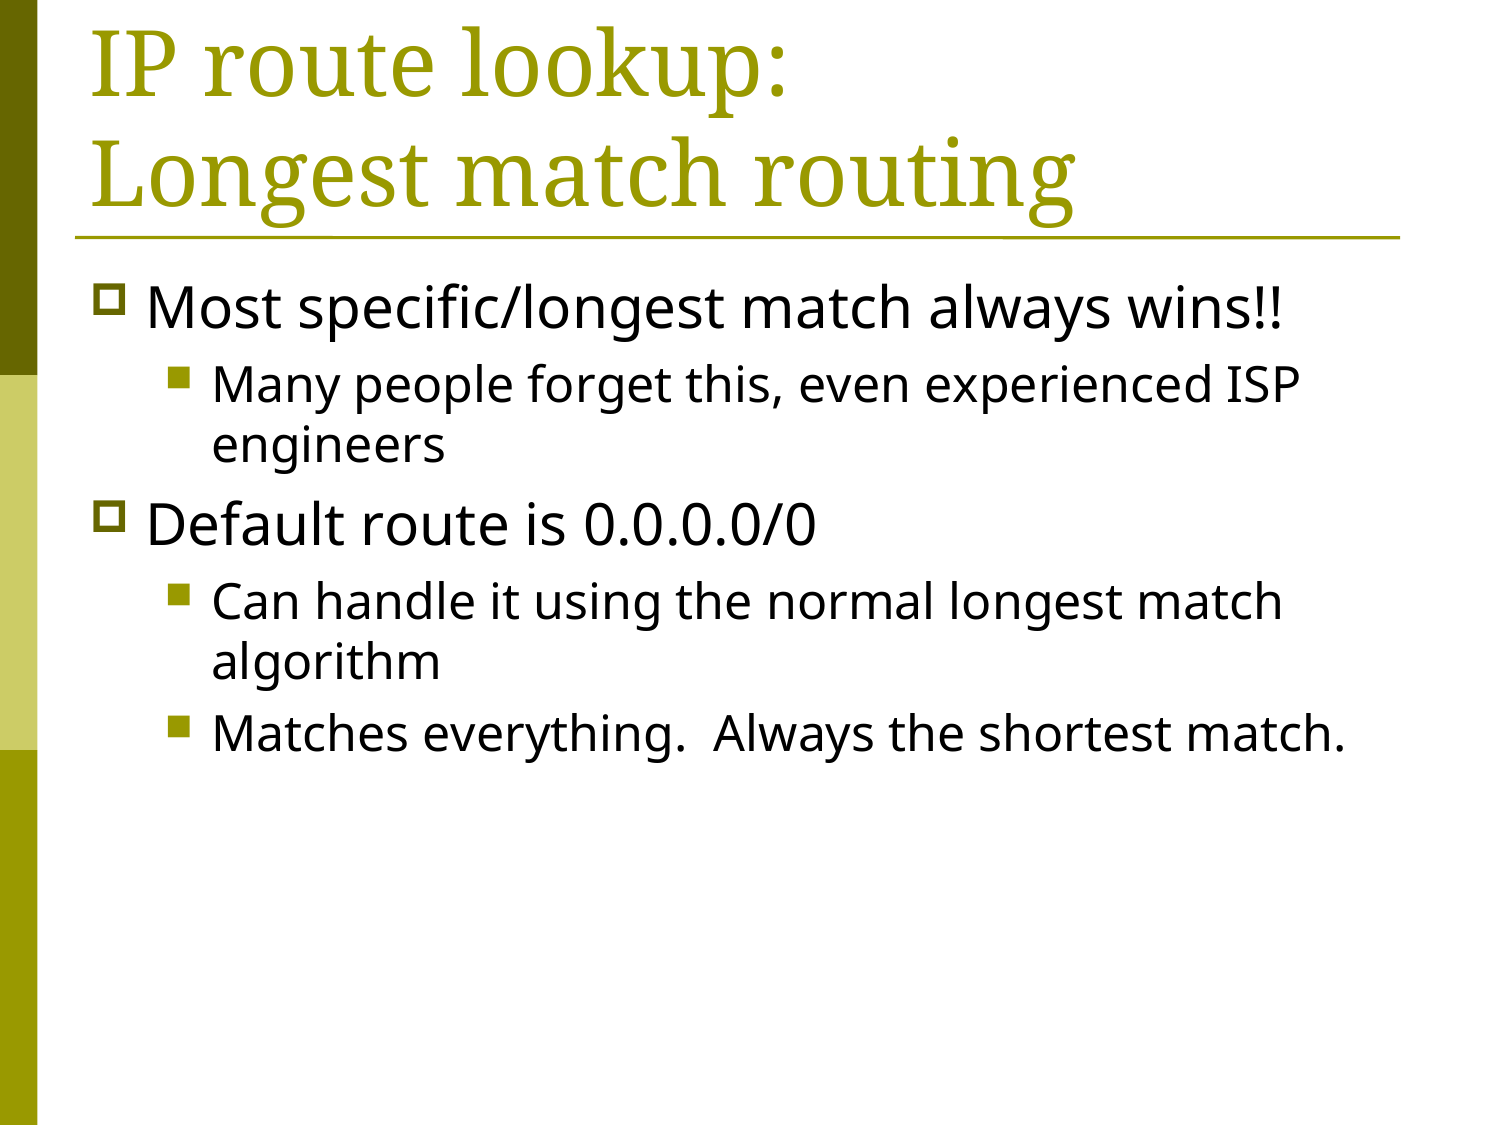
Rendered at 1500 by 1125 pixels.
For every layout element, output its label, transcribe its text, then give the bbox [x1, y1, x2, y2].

list Most specific/longest match always wins!! Many people forget this, even experienced ISP engineers Default route is 0.0.0.0/0 Can handle it using the normal longest match algorithm Matches everything. Always the shortest match. [75, 262, 1426, 1006]
title IP route lookup: Longest match routing [75, 0, 1426, 233]
